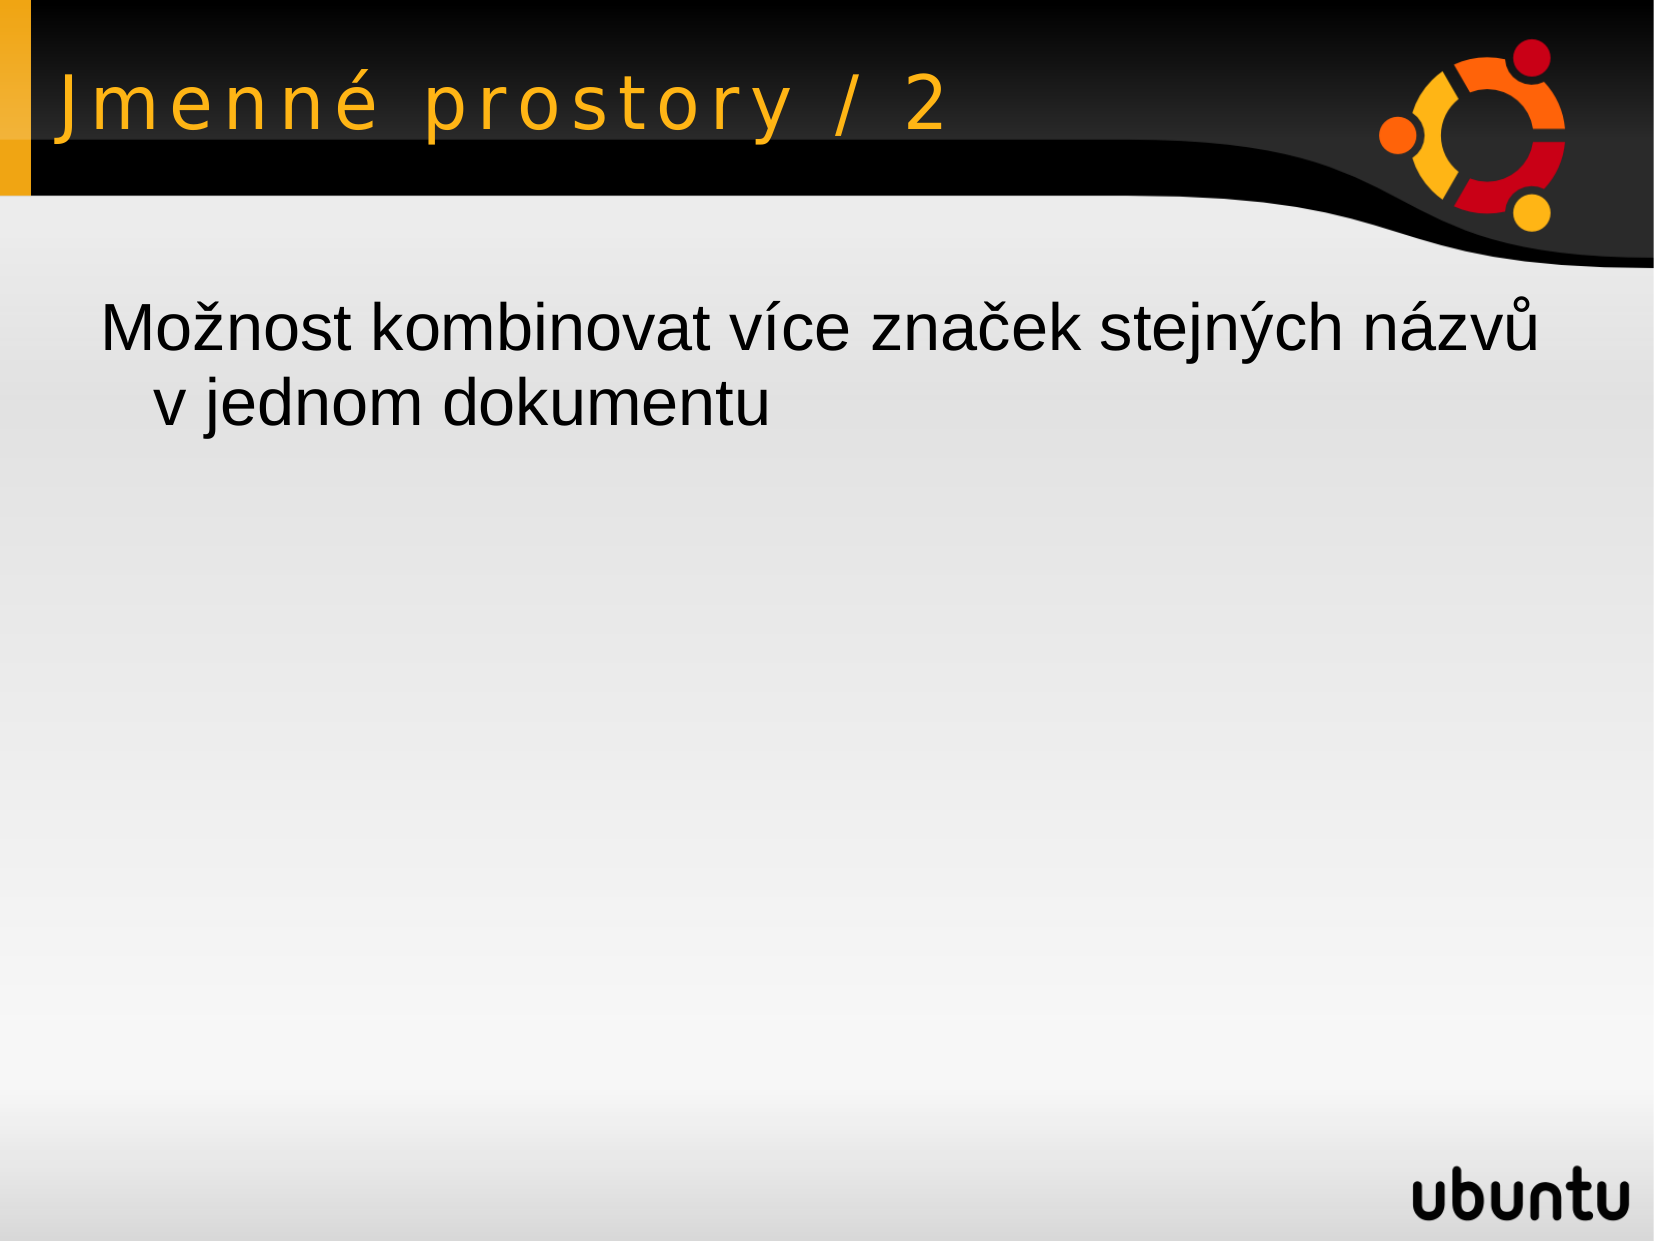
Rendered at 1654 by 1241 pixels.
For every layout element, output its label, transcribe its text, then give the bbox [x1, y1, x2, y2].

picture [0, 0, 1654, 1241]
list Možnost kombinovat více značek stejných názvů v jednom dokumentu [82, 290, 1571, 1109]
title Jmenné prostory / 2 [59, 29, 1270, 178]
